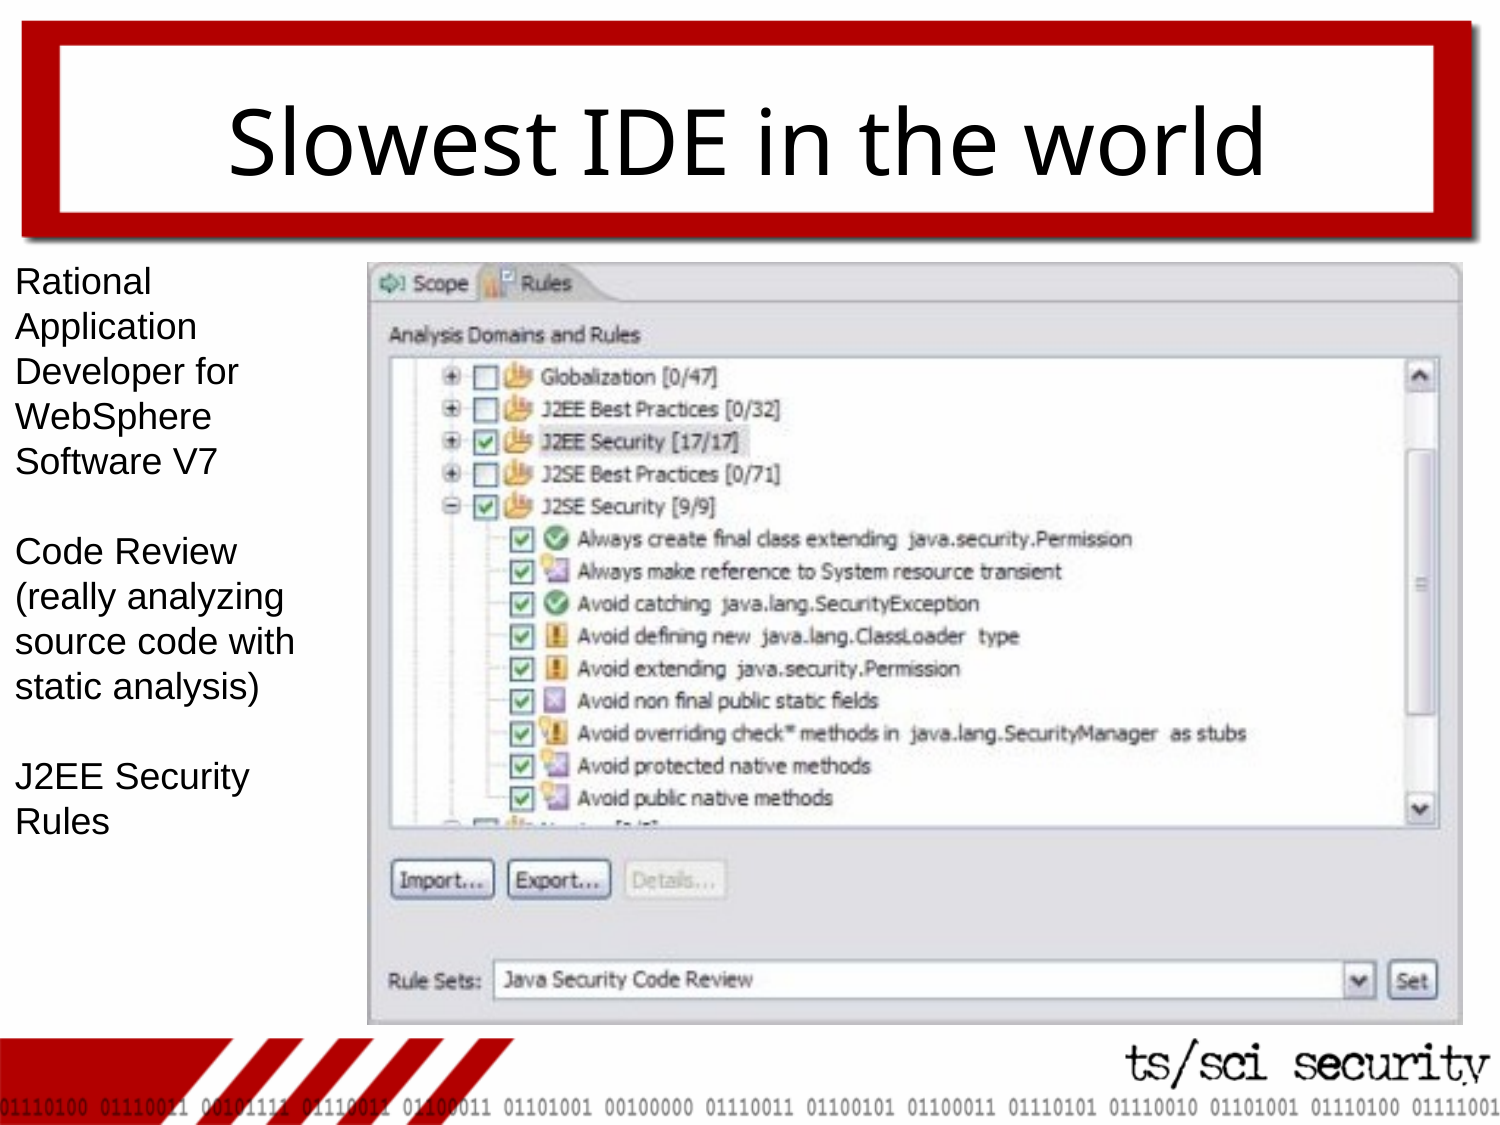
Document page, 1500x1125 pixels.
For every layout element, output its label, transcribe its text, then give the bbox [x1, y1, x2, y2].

title Slowest IDE in the world [75, 21, 1423, 257]
picture [0, 0, 1500, 1125]
text_box Rational Application Developer for WebSphere Software V7 Code Review (really analyzing source code with static analysis) J2EE Security Rules [0, 249, 363, 896]
